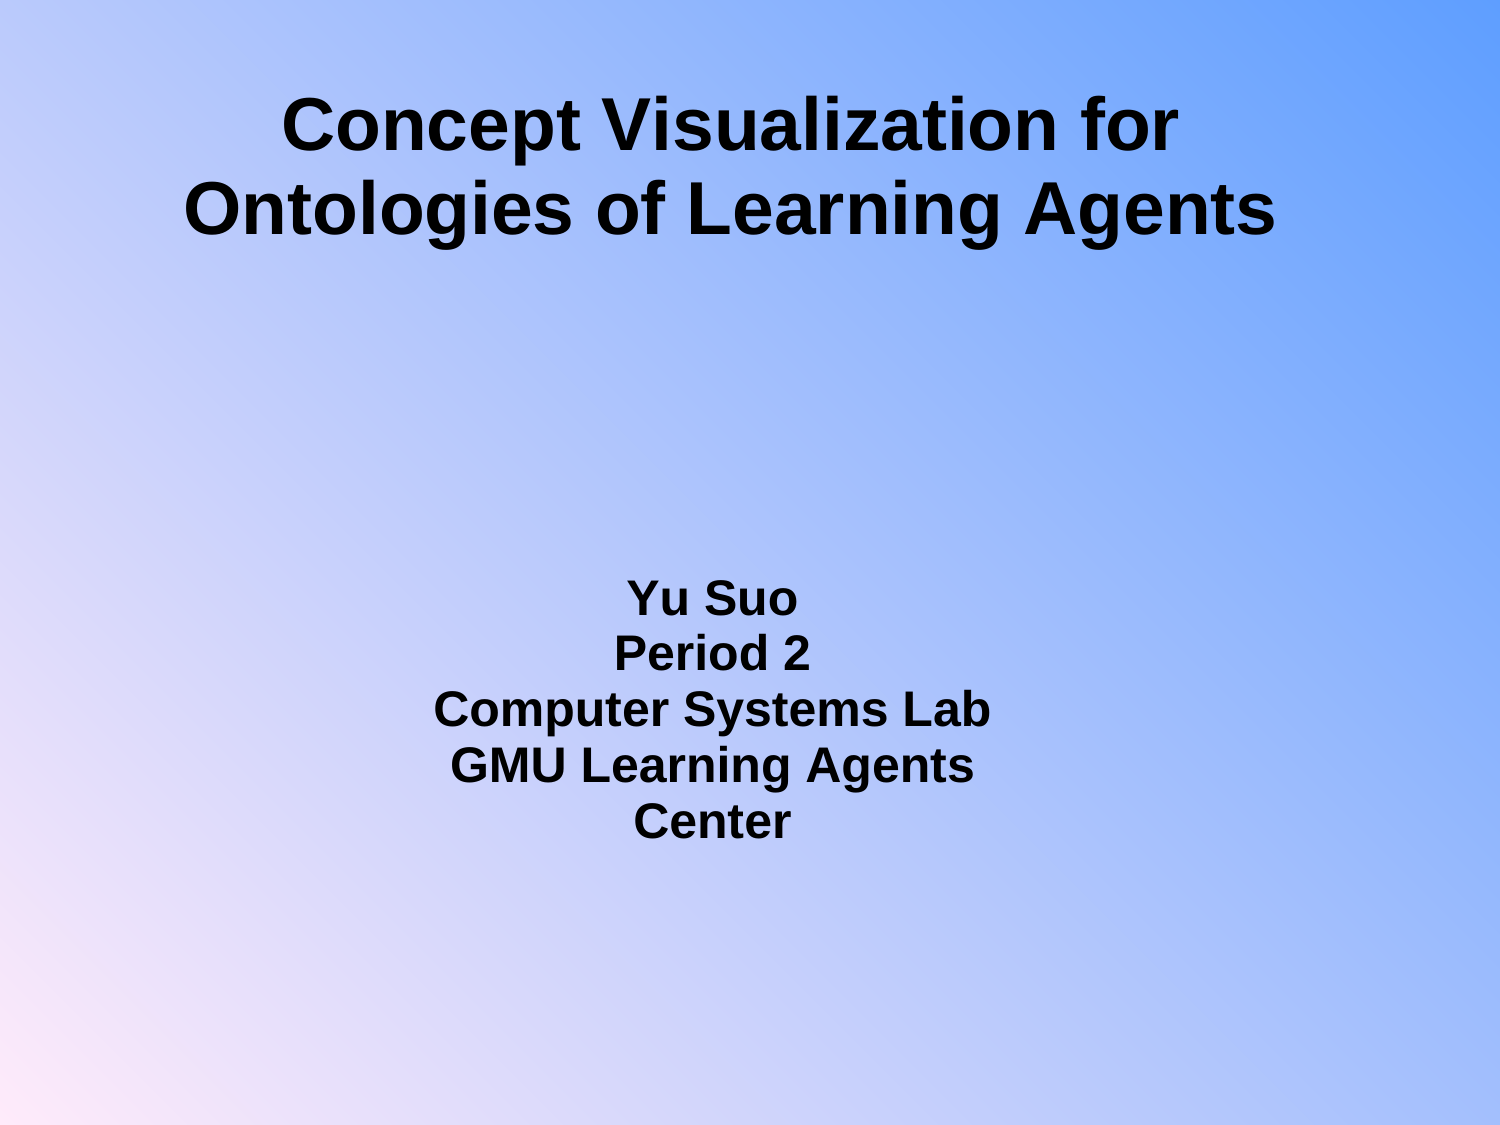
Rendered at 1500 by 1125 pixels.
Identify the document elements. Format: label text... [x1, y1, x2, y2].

text_box Concept Visualization for Ontologies of Learning Agents [112, 75, 1351, 263]
text_box Yu Suo Period 2 Computer Systems Lab GMU Learning Agents Center [412, 562, 1013, 950]
